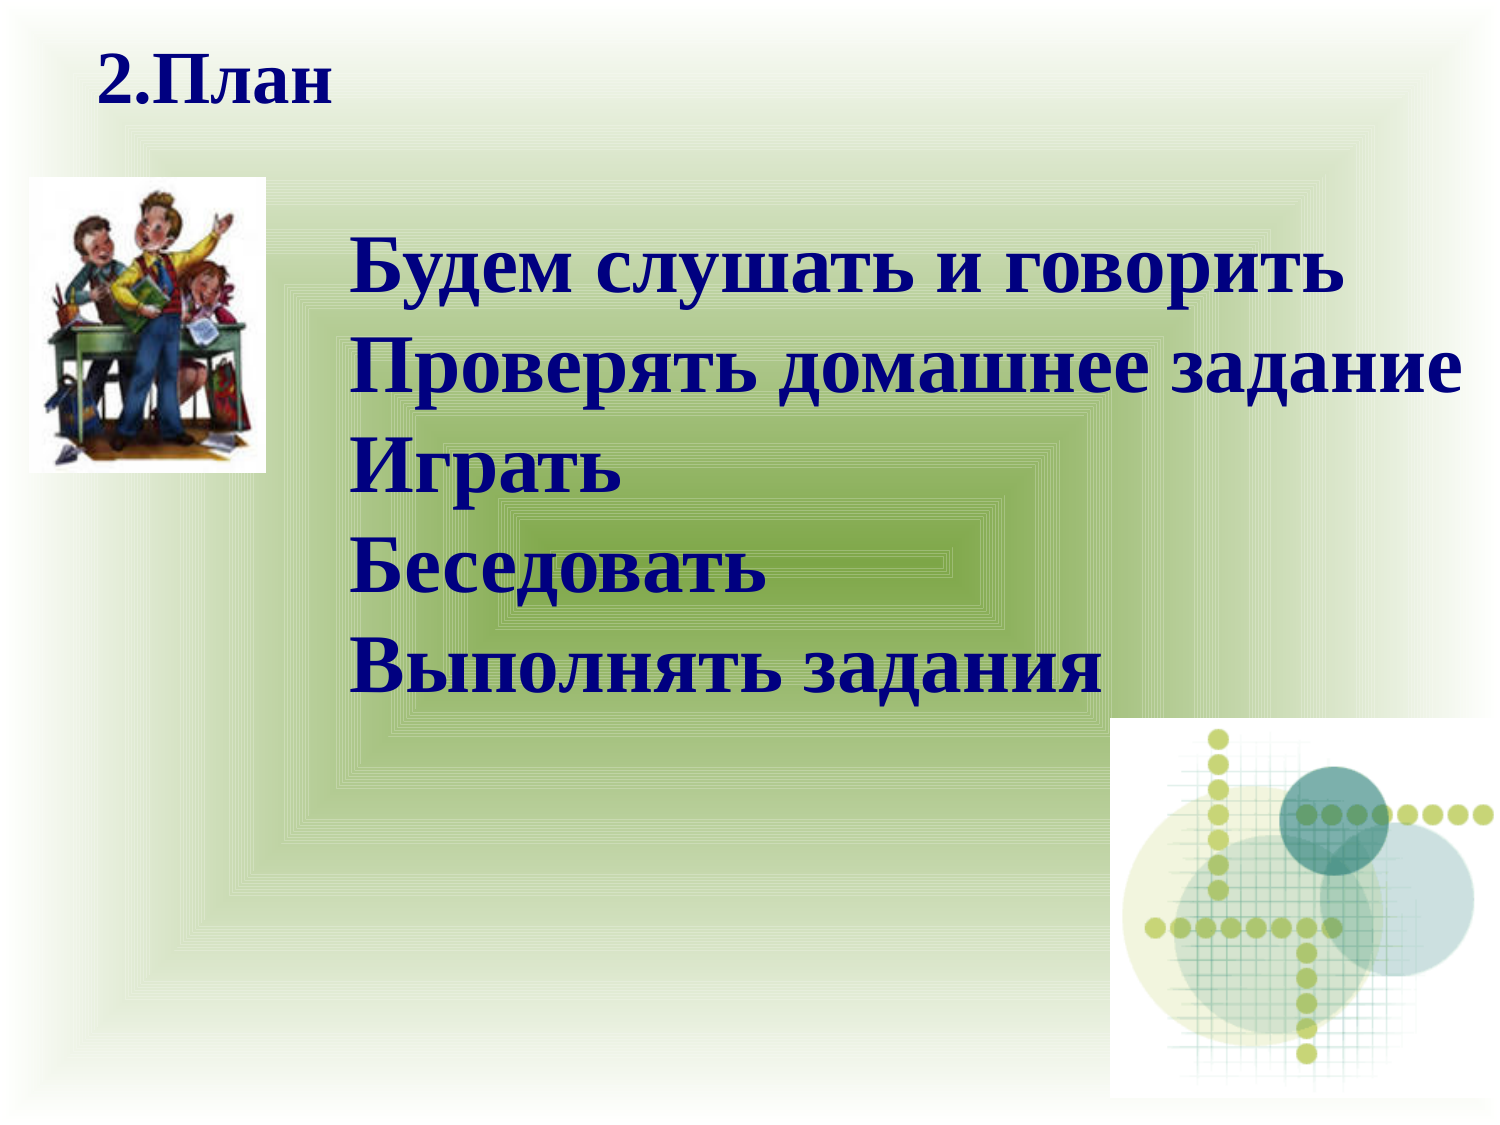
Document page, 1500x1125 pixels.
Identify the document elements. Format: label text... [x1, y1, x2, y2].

picture [29, 177, 266, 473]
text_box 2.План Будем слушать и говорить Проверять домашнее задание Играть Беседовать Выполнять задания [59, 55, 1447, 683]
